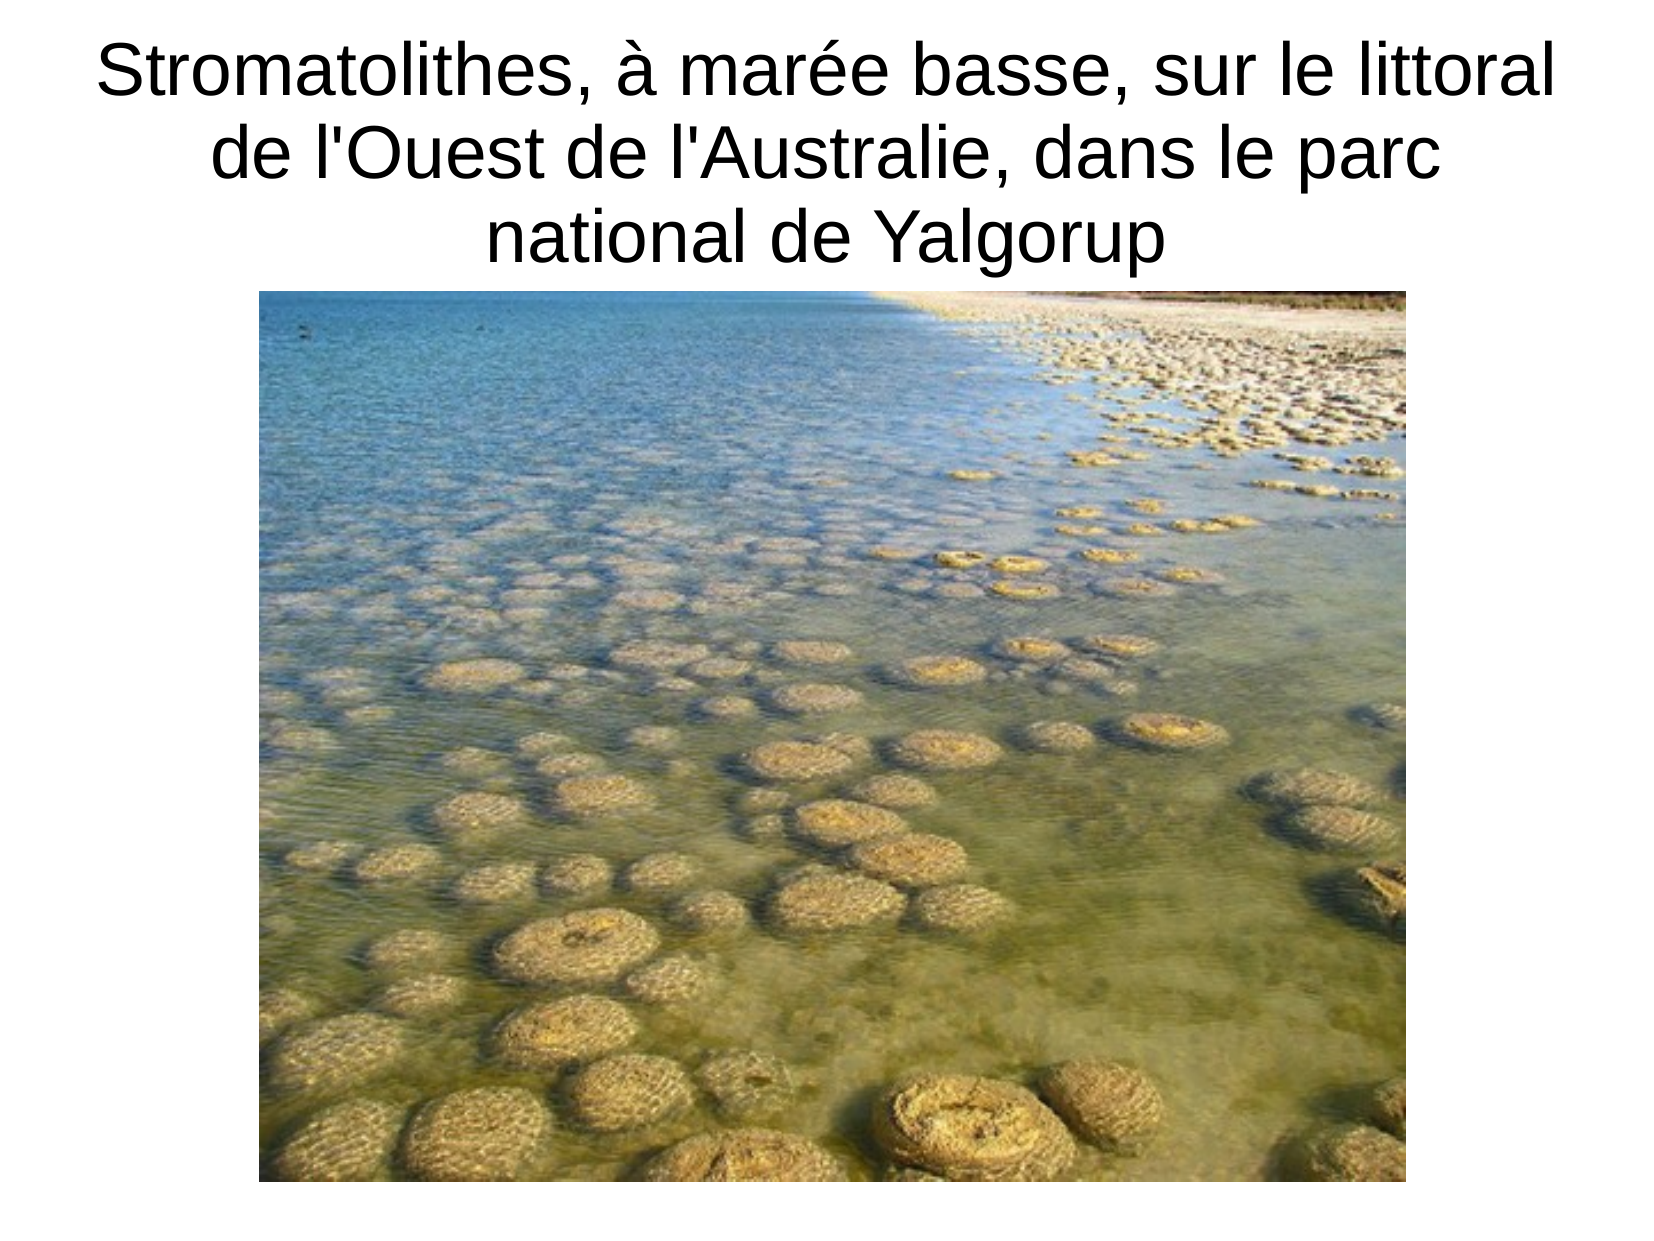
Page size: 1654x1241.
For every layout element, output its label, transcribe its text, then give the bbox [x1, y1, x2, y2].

picture [259, 291, 1406, 1182]
title Stromatolithes, à marée basse, sur le littoral de l'Ouest de l'Australie, dans le parc national de Yalgorup [82, 26, 1571, 279]
